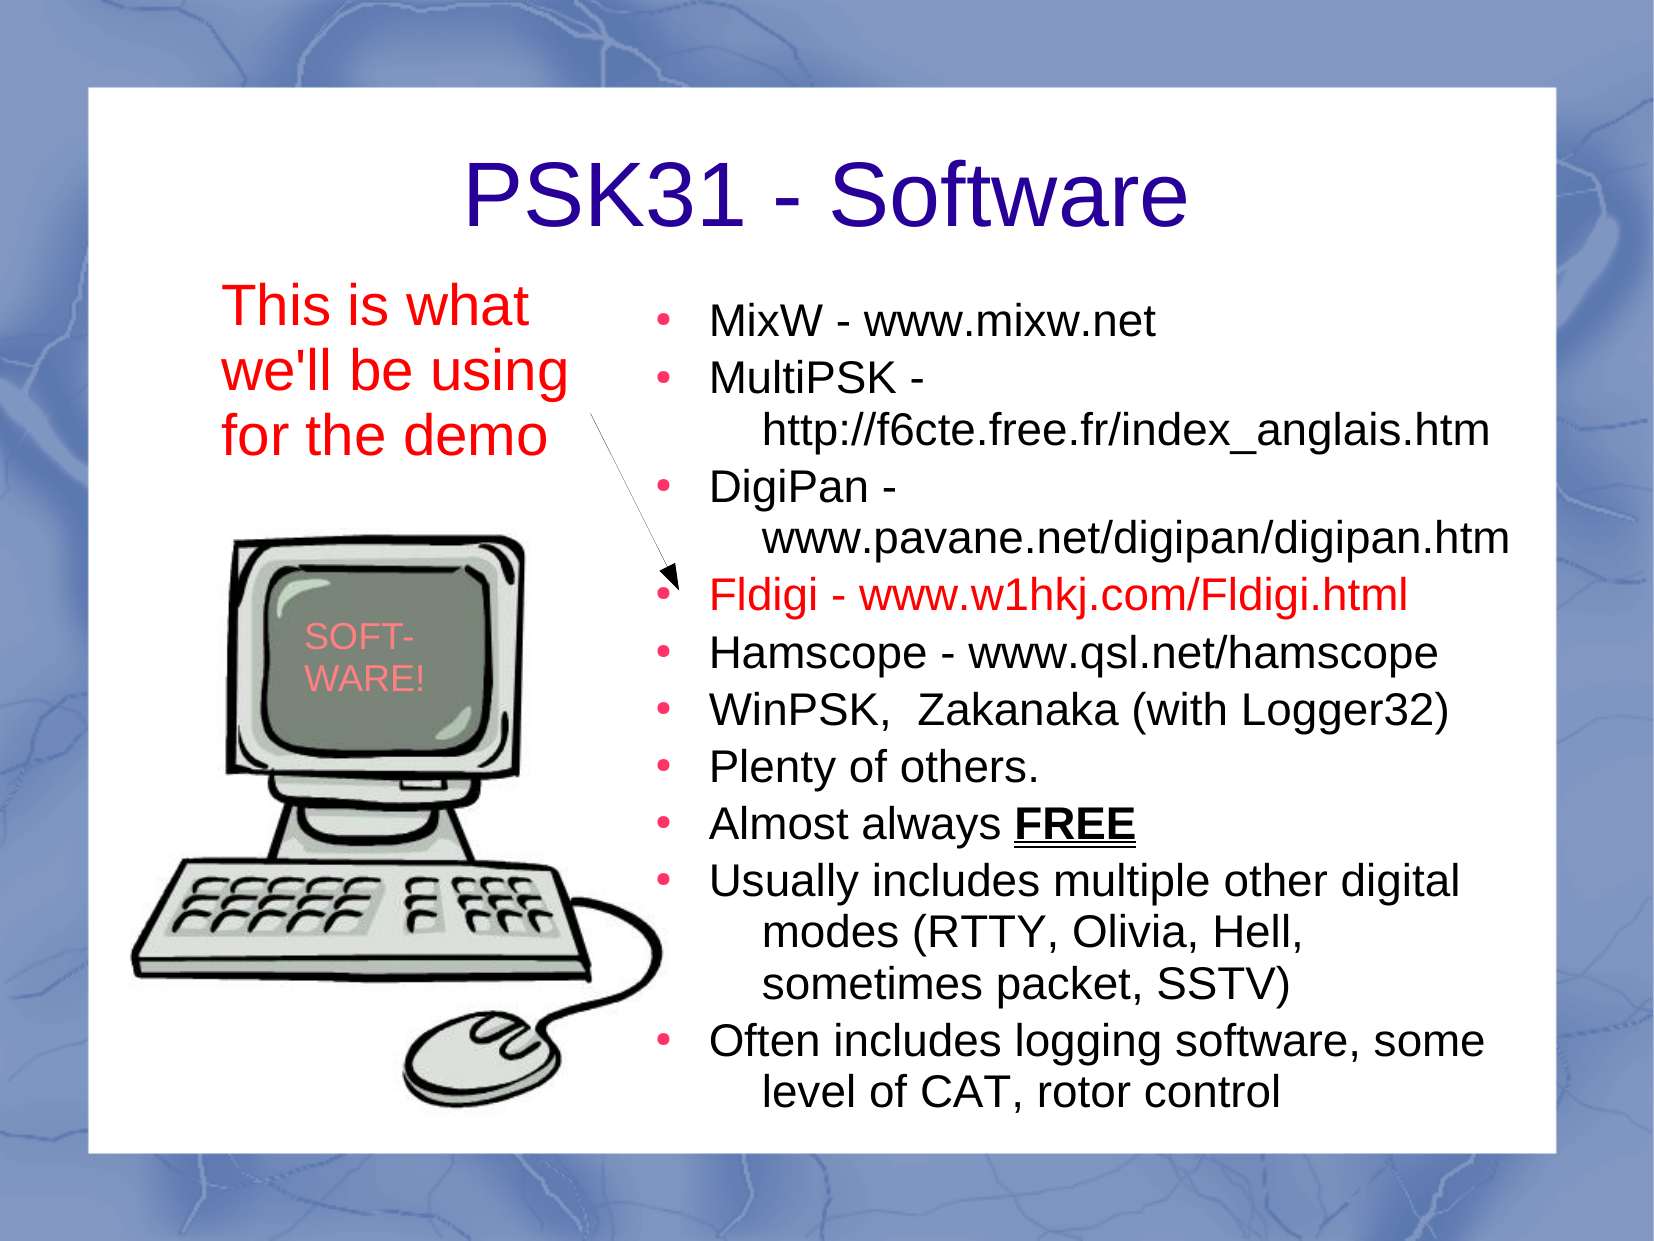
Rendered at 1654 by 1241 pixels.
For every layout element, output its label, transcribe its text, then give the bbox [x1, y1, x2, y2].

text_box This is what we'll be using for the demo [206, 265, 621, 476]
list MixW - www.mixw.net MultiPSK - http://f6cte.free.fr/index_anglais.htm DigiPan - www.pavane.net/digipan/digipan.htm Fldigi - www.w1hkj.com/Fldigi.html Hamscope - www.qsl.net/hamscope WinPSK, Zakanaka (with Logger32) Plenty of others. Almost always FREE Usually includes multiple other digital modes (RTTY, Olivia, Hell, sometimes packet, SSTV) Often includes logging software, some level of CAT, rotor control [620, 295, 1536, 1118]
text_box SOFT- WARE! [289, 608, 467, 708]
title PSK31 - Software [118, 90, 1536, 298]
picture [0, 0, 1654, 1241]
